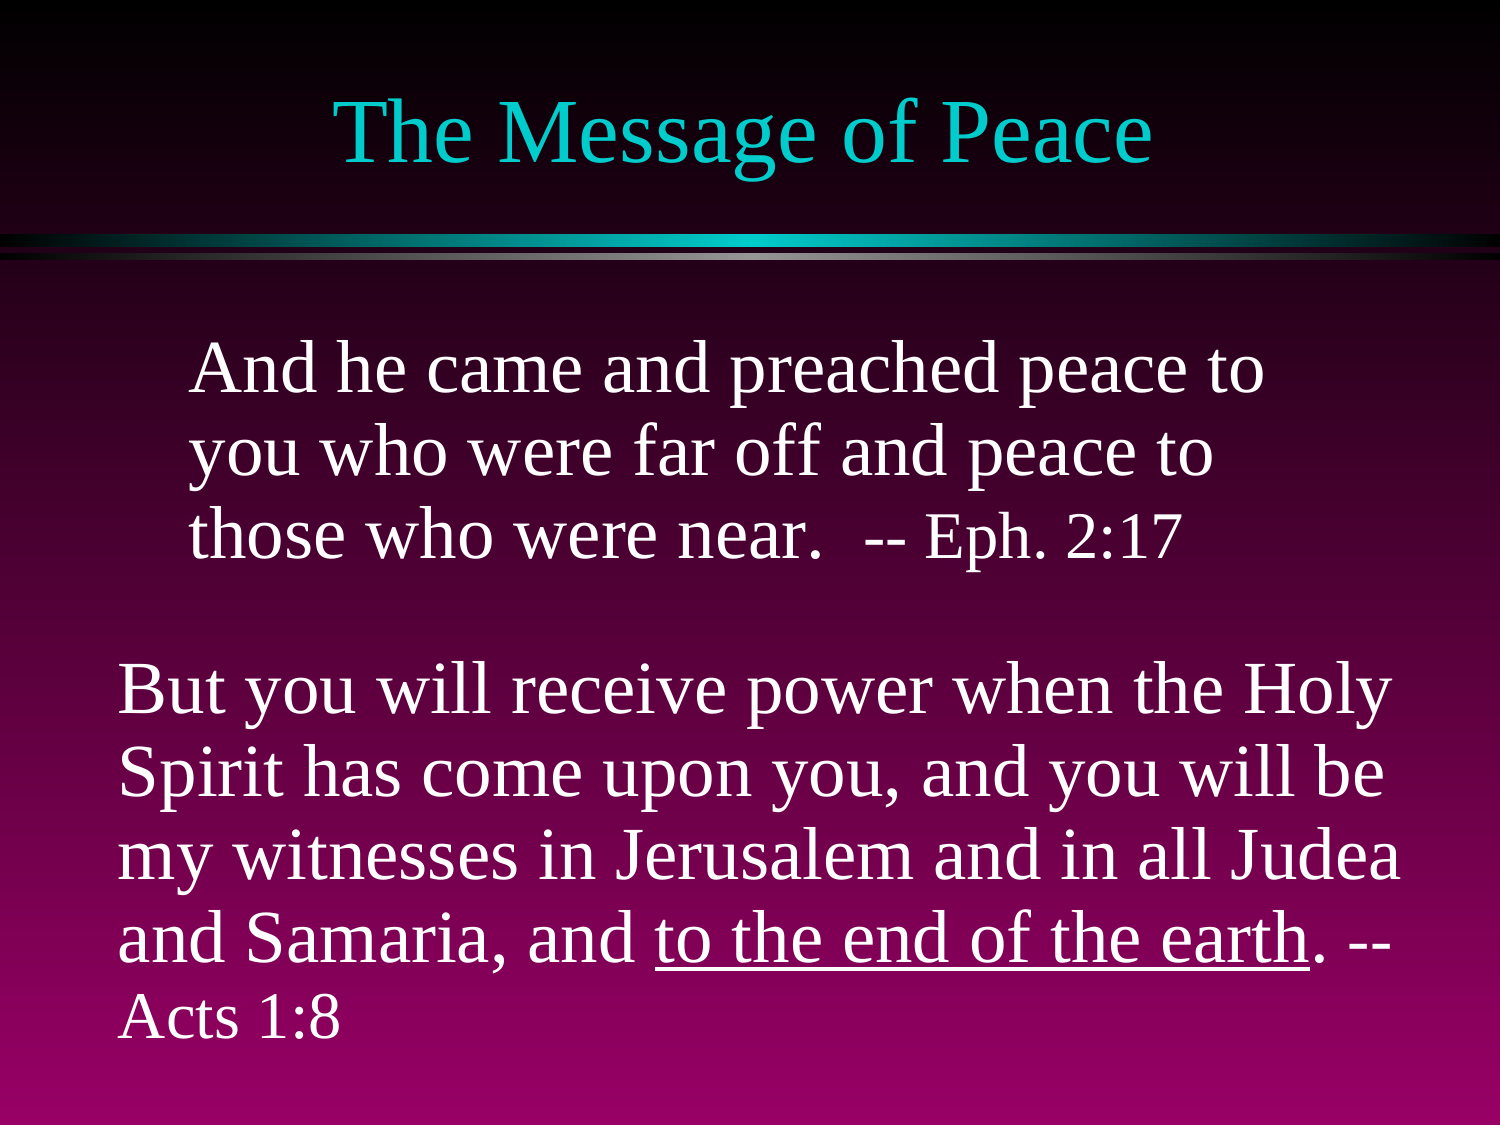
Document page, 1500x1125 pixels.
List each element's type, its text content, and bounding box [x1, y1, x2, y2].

title The Message of Peace [99, 44, 1388, 218]
text_box And he came and preached peace to you who were far off and peace to those who were near. -- Eph. 2:17 [173, 318, 1309, 582]
text_box But you will receive power when the Holy Spirit has come upon you, and you will be my witnesses in Jerusalem and in all Judea and Samaria, and to the end of the earth. -- Acts 1:8 [103, 639, 1469, 1061]
